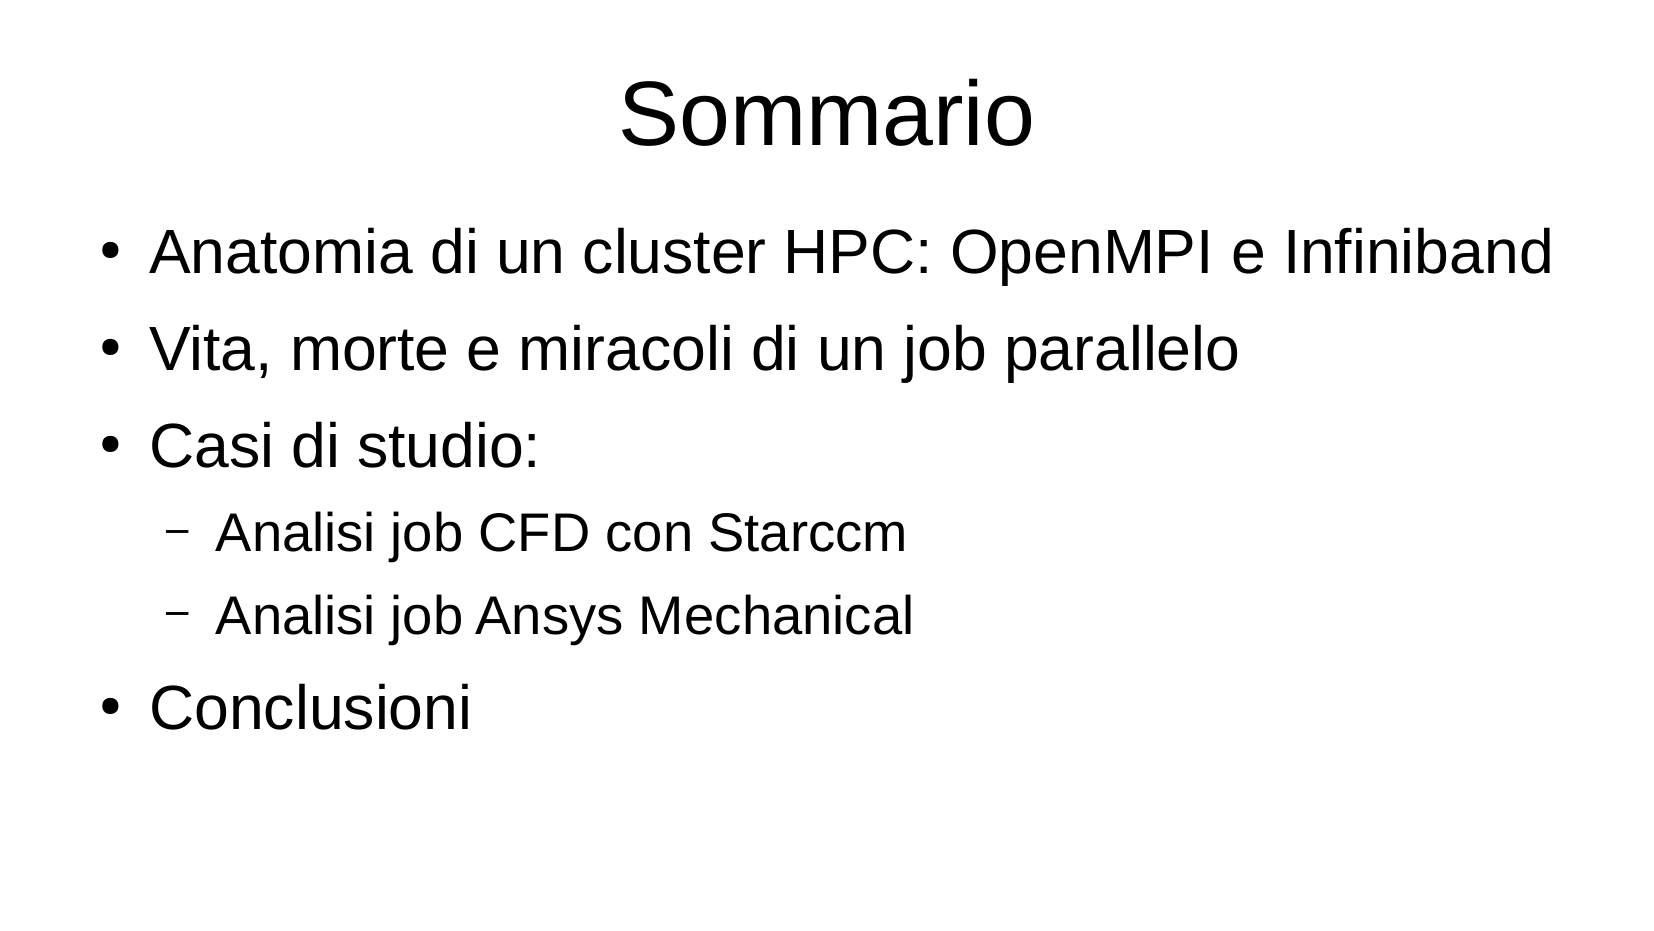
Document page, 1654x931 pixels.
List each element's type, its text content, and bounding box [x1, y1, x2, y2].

title Sommario [82, 36, 1571, 192]
list Anatomia di un cluster HPC: OpenMPI e Infiniband Vita, morte e miracoli di un job parallelo Casi di studio: Analisi job CFD con Starccm Analisi job Ansys Mechanical Conclusioni [82, 217, 1571, 757]
